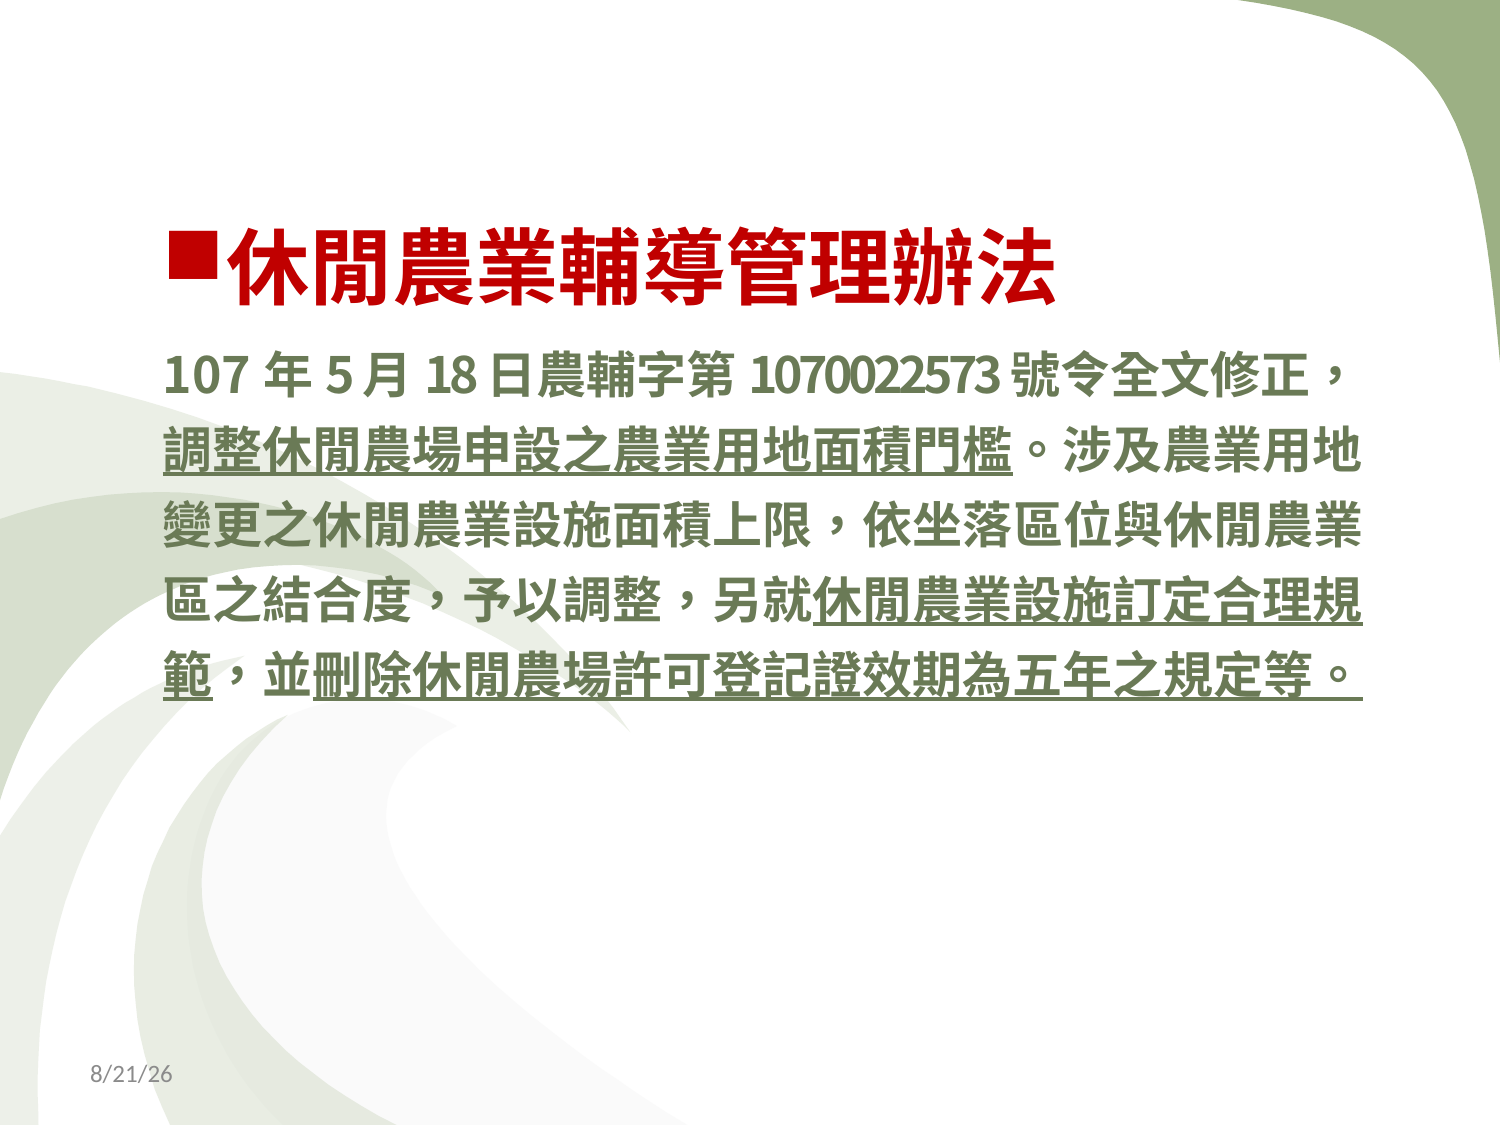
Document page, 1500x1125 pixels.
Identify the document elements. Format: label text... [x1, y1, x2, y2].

list 休閒農業輔導管理辦法 107年5月18日農輔字第1070022573號令全文修正，調整休閒農場申設之農業用地面積門檻。涉及農業用地變更之休閒農業設施面積上限，依坐落區位與休閒農業區之結合度，予以調整，另就休閒農業設施訂定合理規範，並刪除休閒農場許可登記證效期為五年之規定等。 [147, 208, 1424, 904]
slide_number 11/8/18 [75, 1042, 425, 1103]
